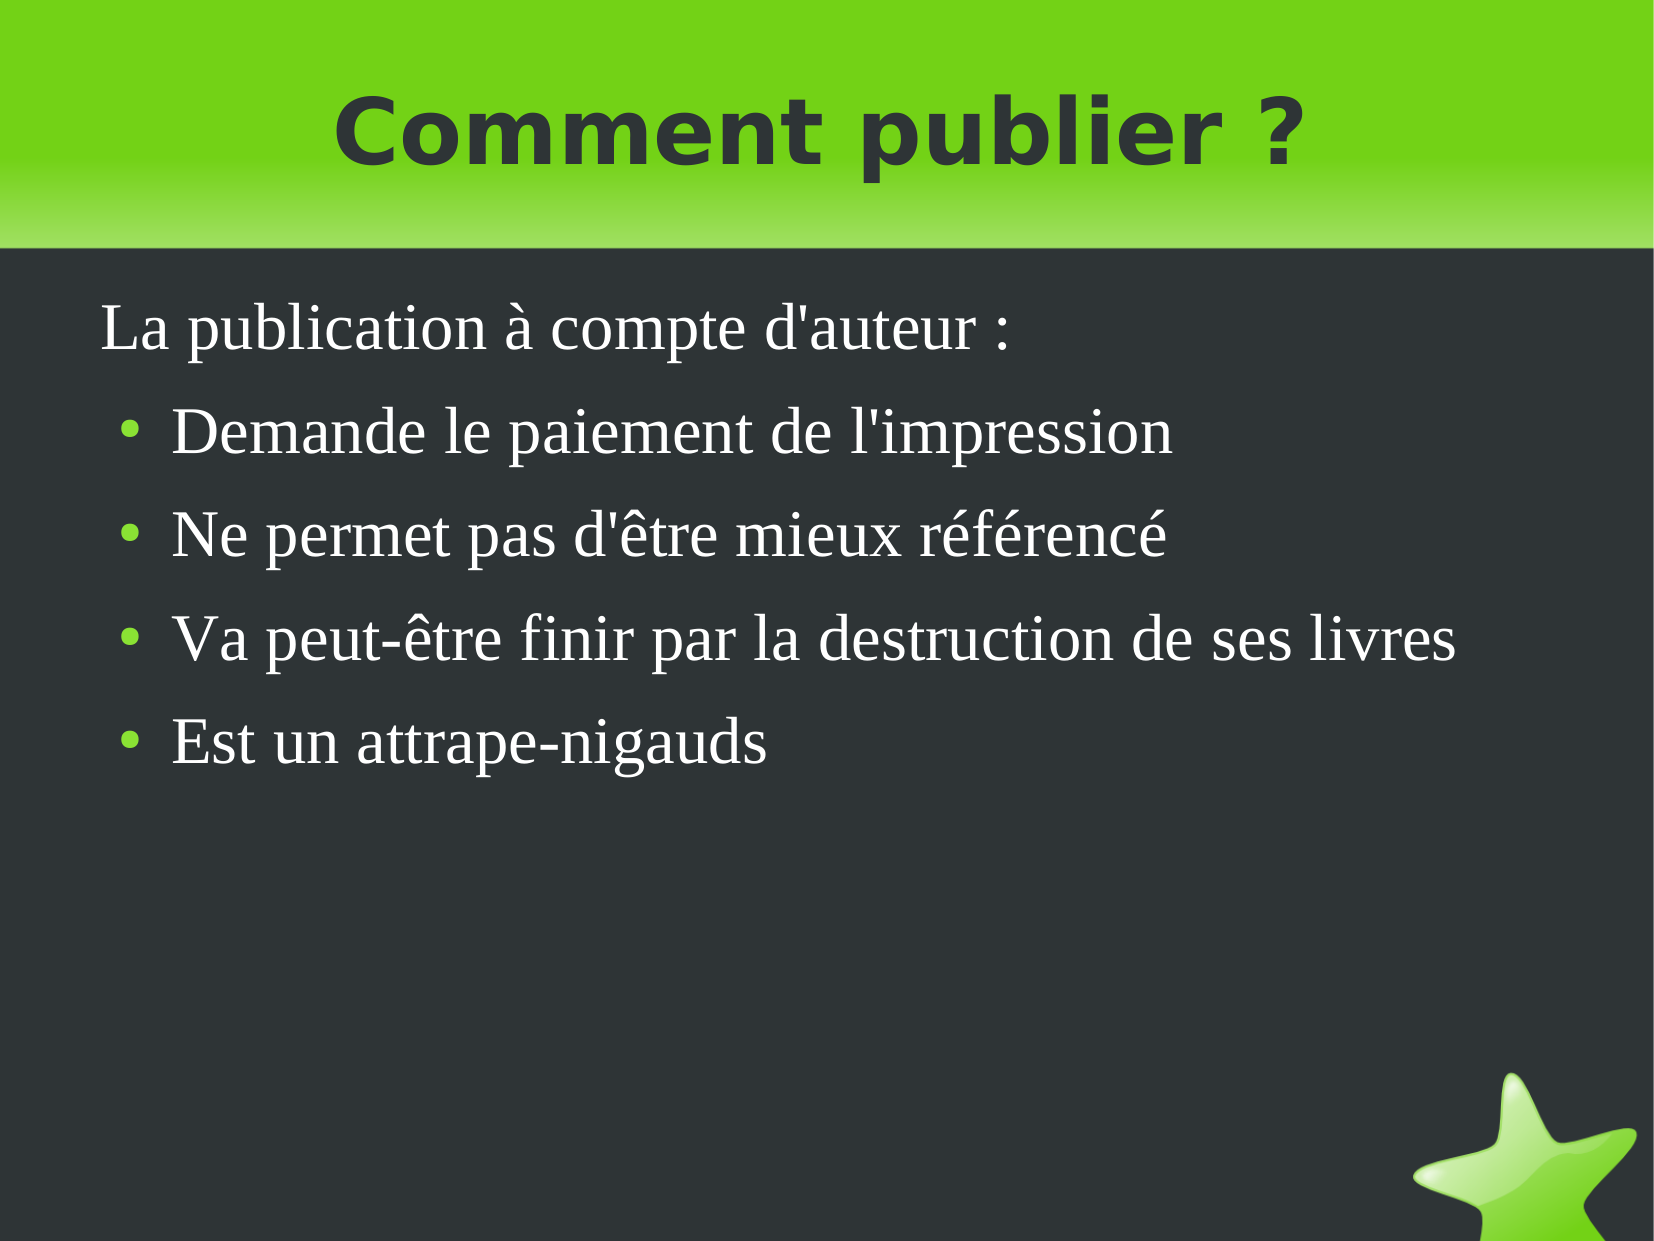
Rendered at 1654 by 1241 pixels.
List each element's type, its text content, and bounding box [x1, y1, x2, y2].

list La publication à compte d'auteur : Demande le paiement de l'impression Ne permet pas d'être mieux référencé Va peut-être finir par la destruction de ses livres Est un attrape-nigauds [82, 290, 1571, 1094]
picture [0, 0, 1654, 1241]
title Comment publier ? [76, 36, 1565, 229]
